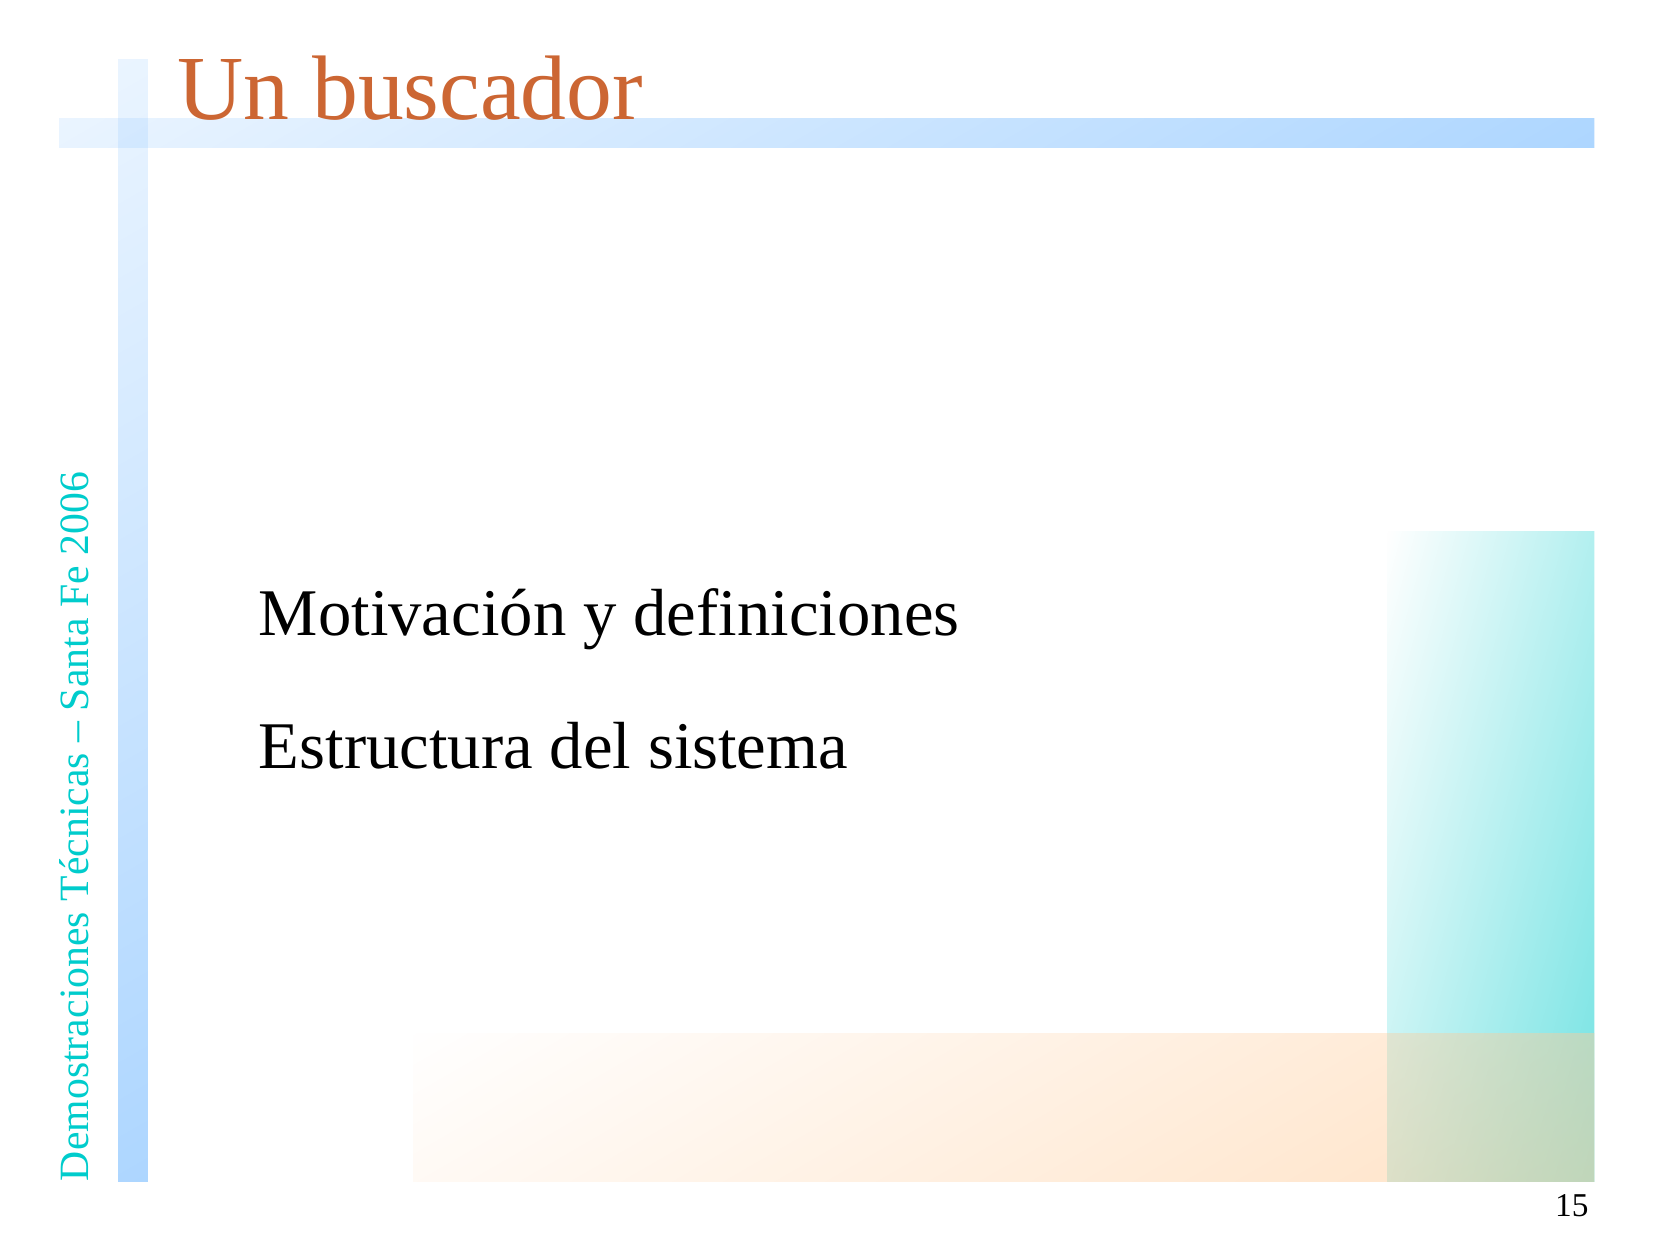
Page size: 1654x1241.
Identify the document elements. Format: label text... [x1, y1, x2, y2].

title Un buscador [177, 29, 1595, 148]
subtitle Motivación y definiciones Estructura del sistema [206, 177, 1595, 1182]
